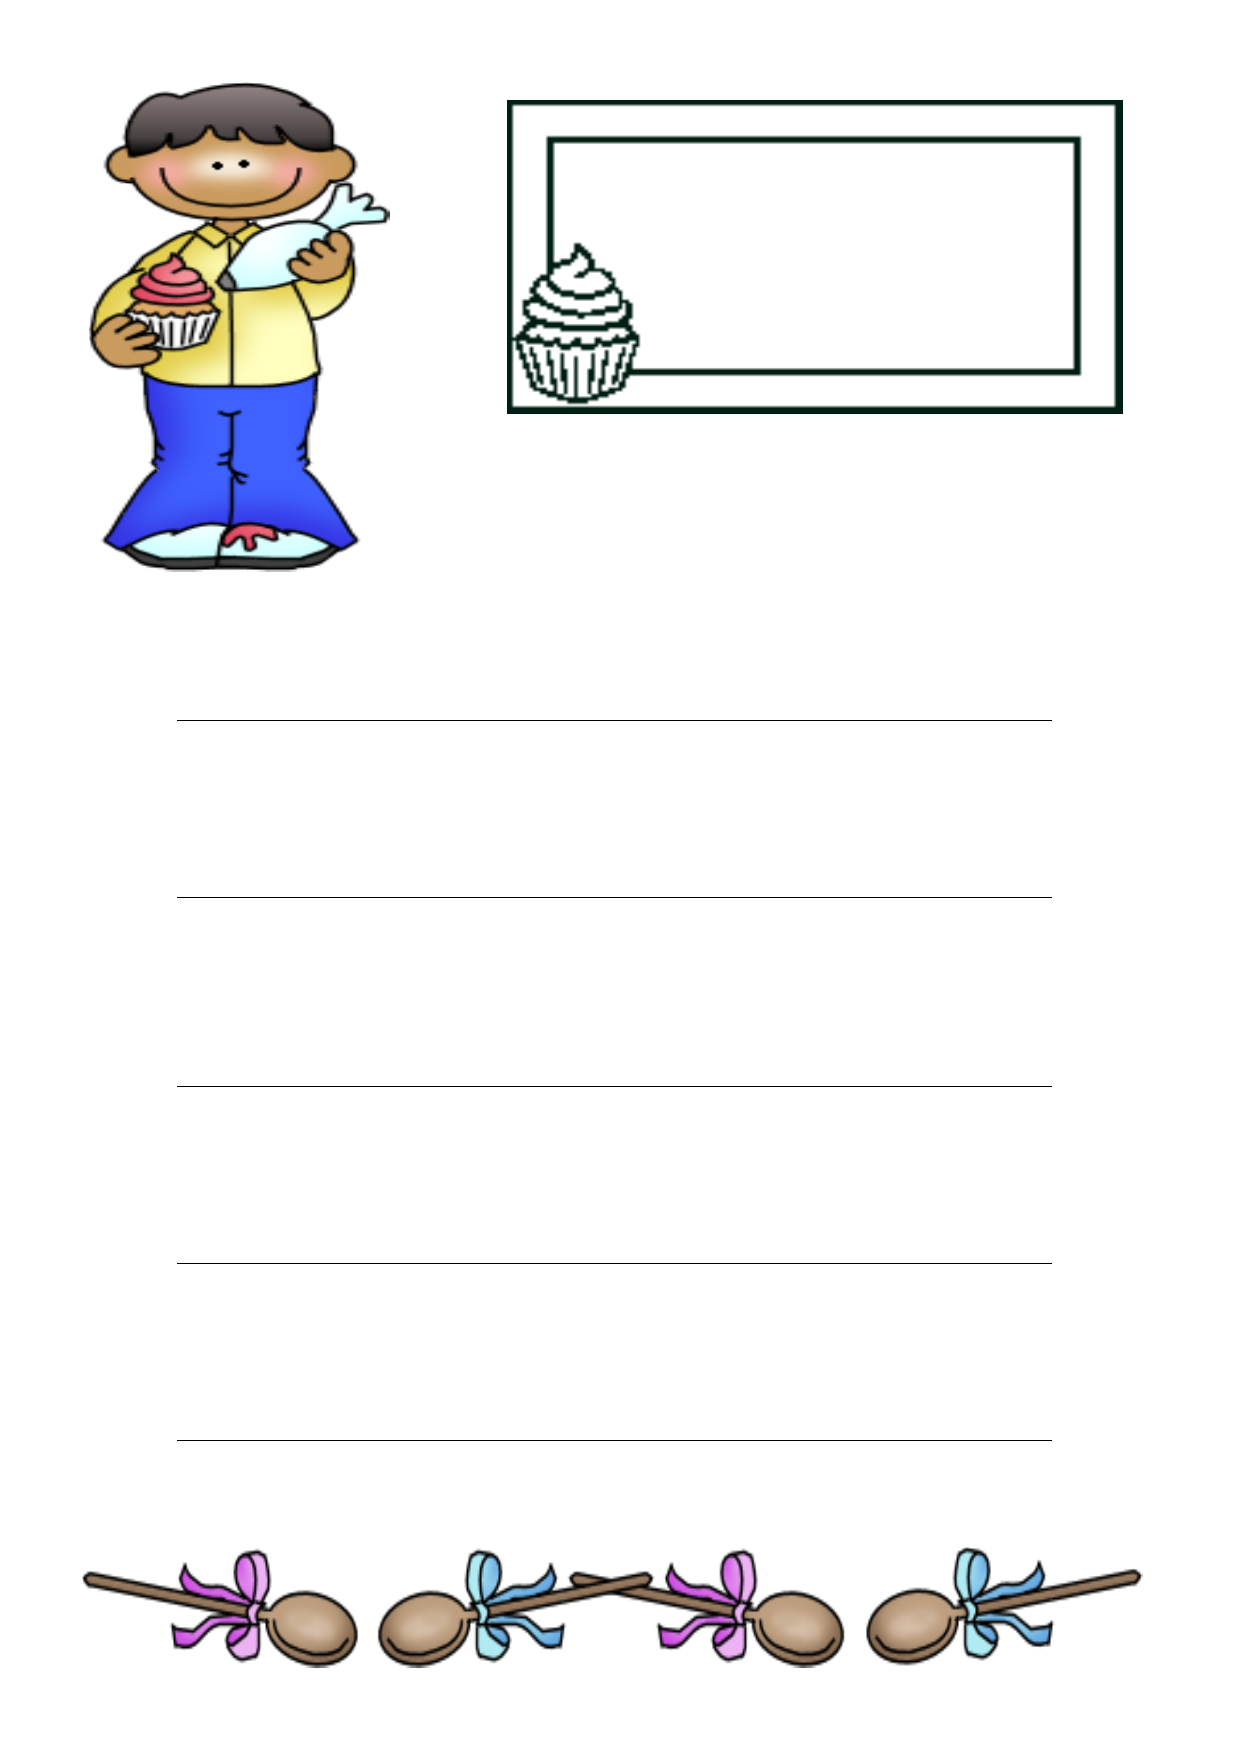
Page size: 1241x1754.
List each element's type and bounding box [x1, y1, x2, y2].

picture [507, 100, 1123, 414]
picture [82, 1547, 1143, 1668]
picture [89, 82, 390, 572]
